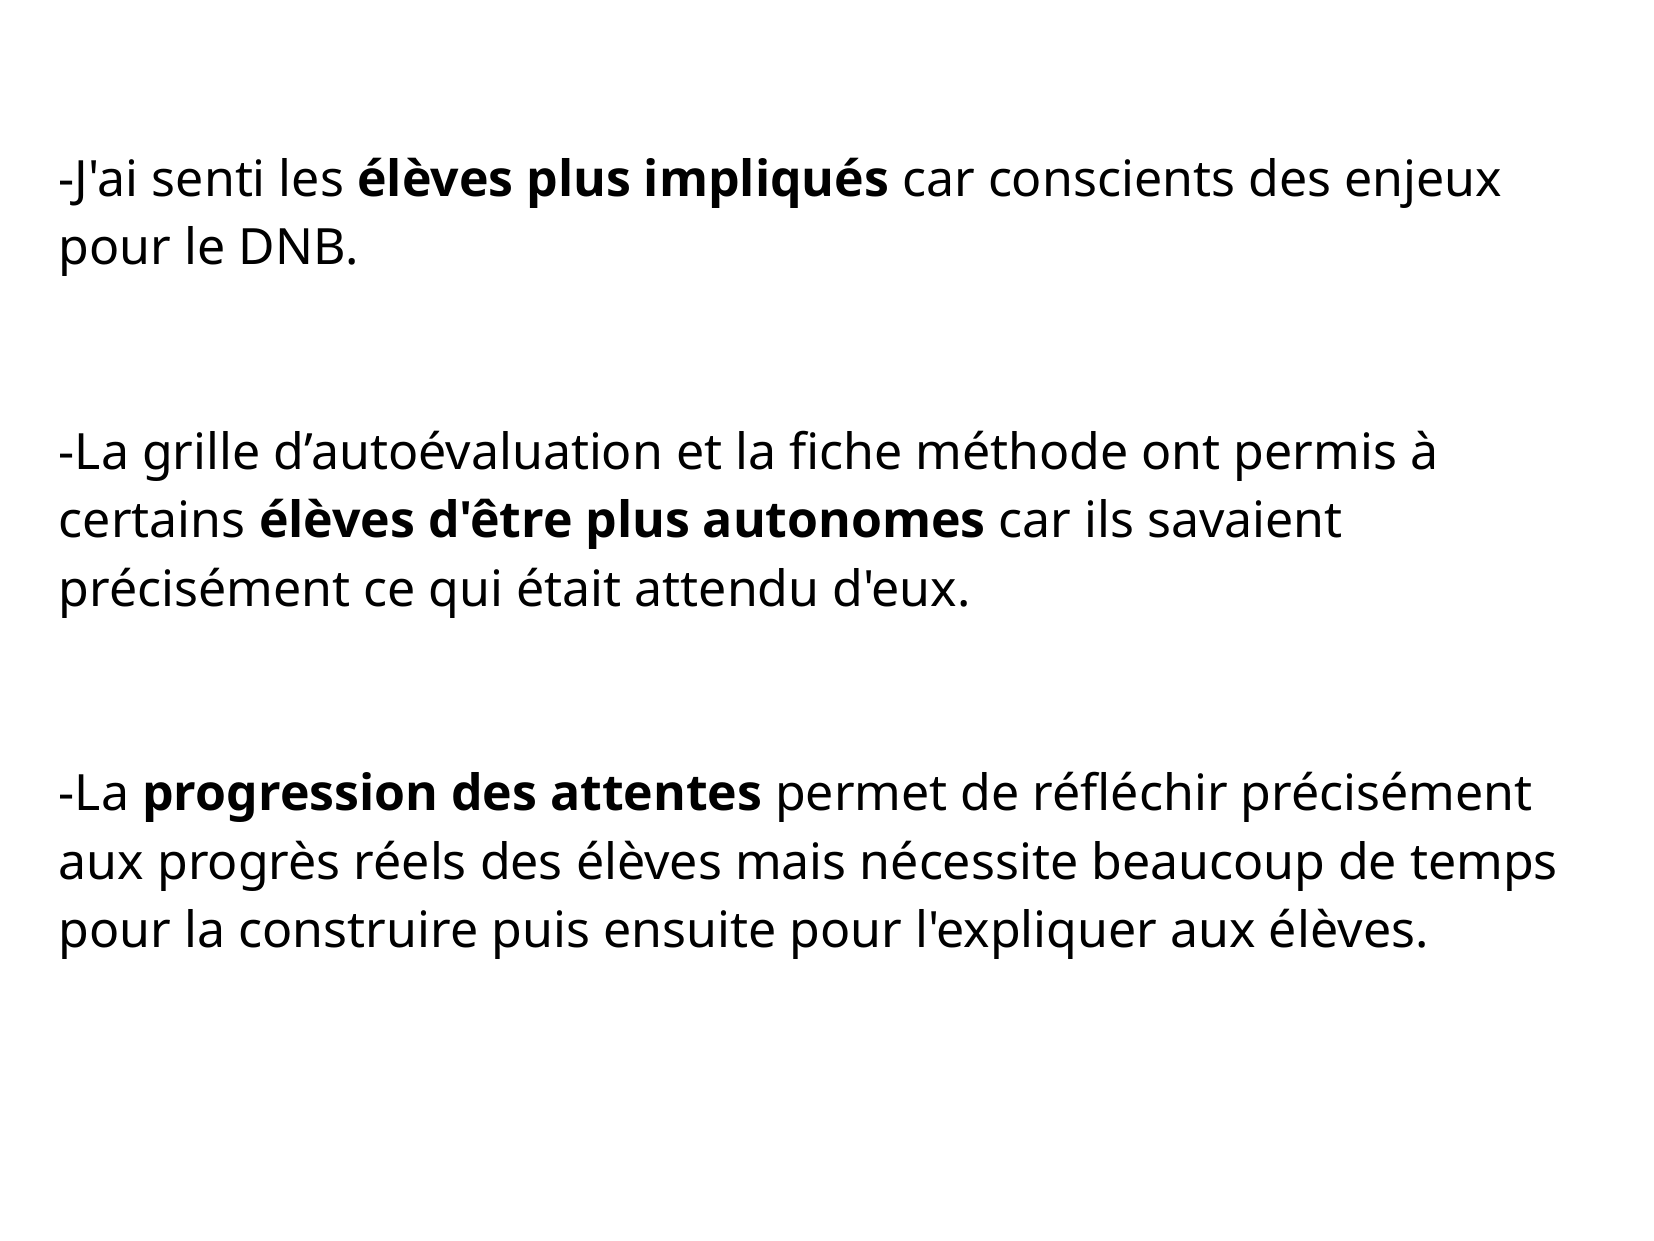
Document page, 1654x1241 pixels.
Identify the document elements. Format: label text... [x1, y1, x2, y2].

text_box -J'ai senti les élèves plus impliqués car conscients des enjeux pour le DNB. -La grille d’autoévaluation et la fiche méthode ont permis à certains élèves d'être plus autonomes car ils savaient précisément ce qui était attendu d'eux. -La progression des attentes permet de réfléchir précisément aux progrès réels des élèves mais nécessite beaucoup de temps pour la construire puis ensuite pour l'expliquer aux élèves. [59, 63, 1619, 1111]
